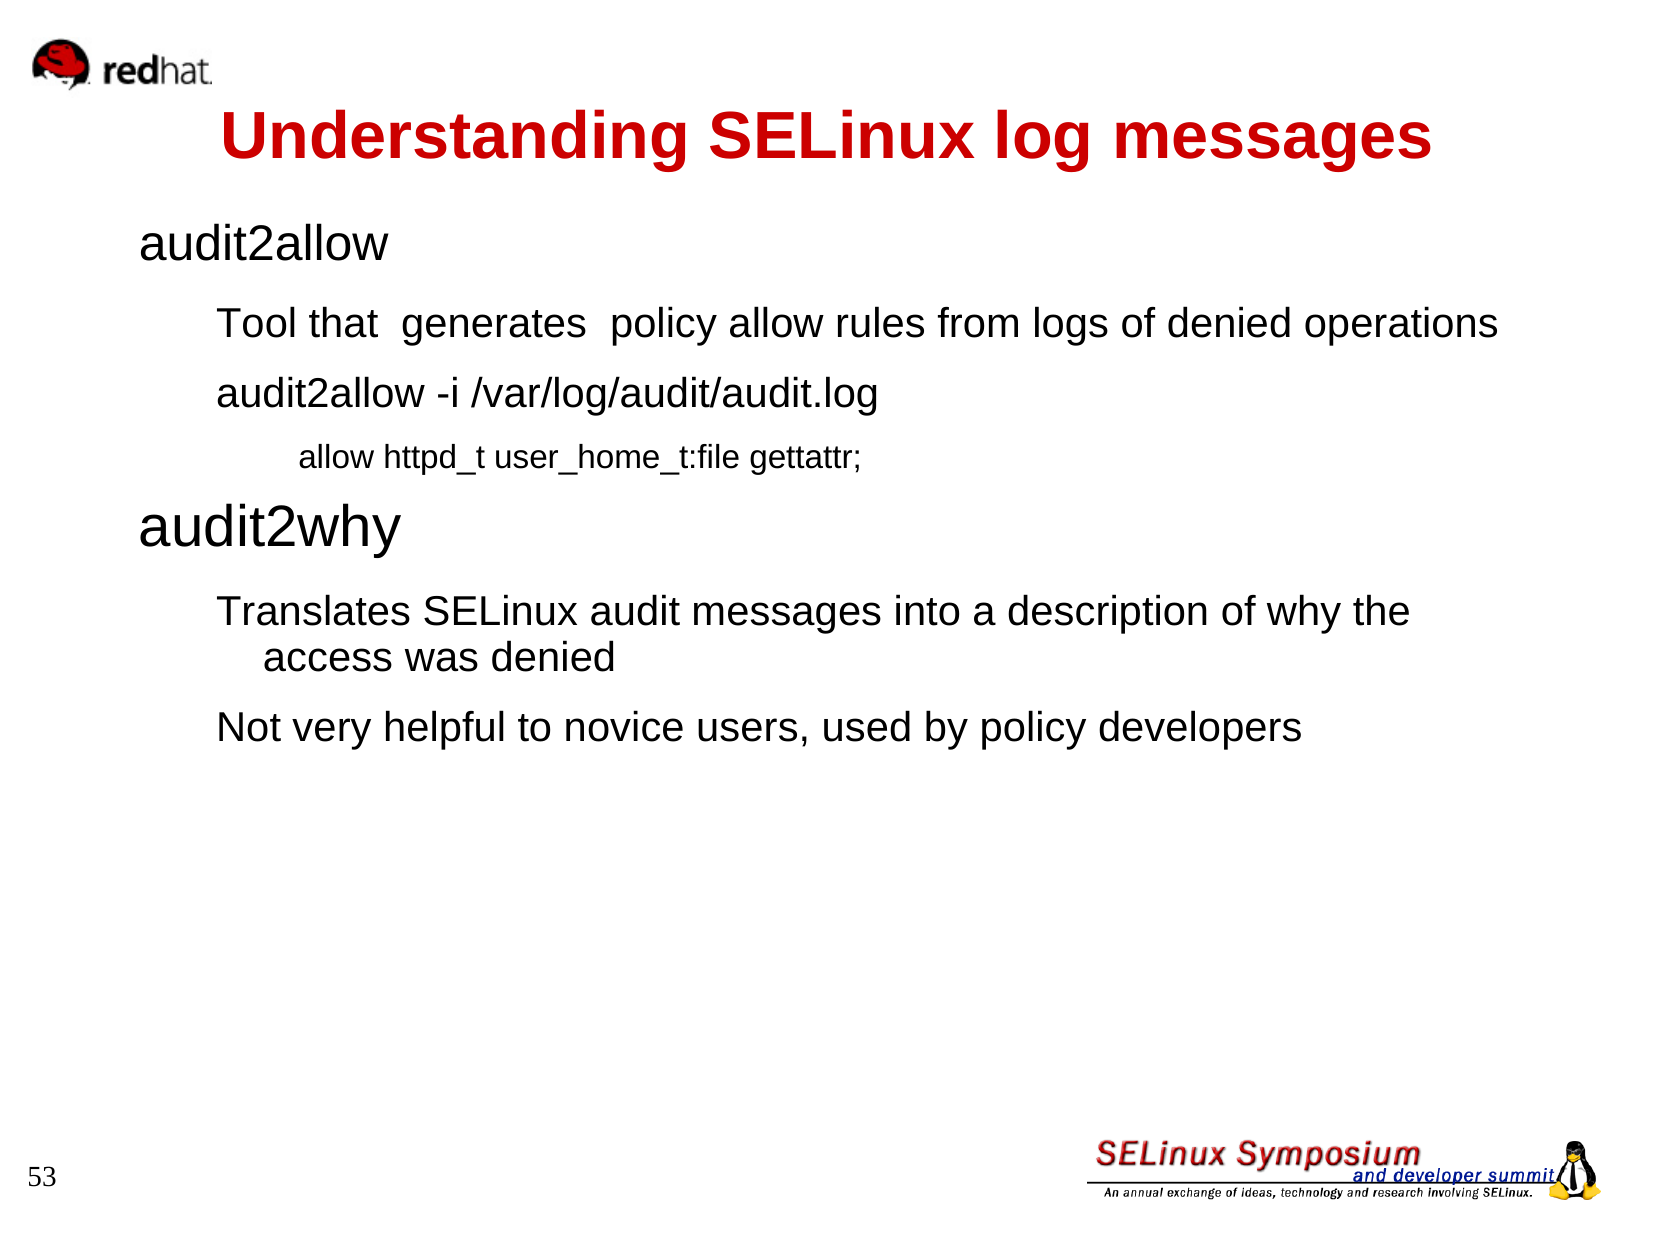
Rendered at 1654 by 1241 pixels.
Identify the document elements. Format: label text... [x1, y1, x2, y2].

picture [1087, 1135, 1613, 1200]
list audit2allow Tool that generates policy allow rules from logs of denied operations audit2allow -i /var/log/audit/audit.log allow httpd_t user_home_t:file gettattr; audit2why Translates SELinux audit messages into a description of why the access was denied Not very helpful to novice users, used by policy developers [121, 214, 1534, 1088]
title Understanding SELinux log messages [121, 55, 1534, 214]
picture [31, 37, 212, 98]
